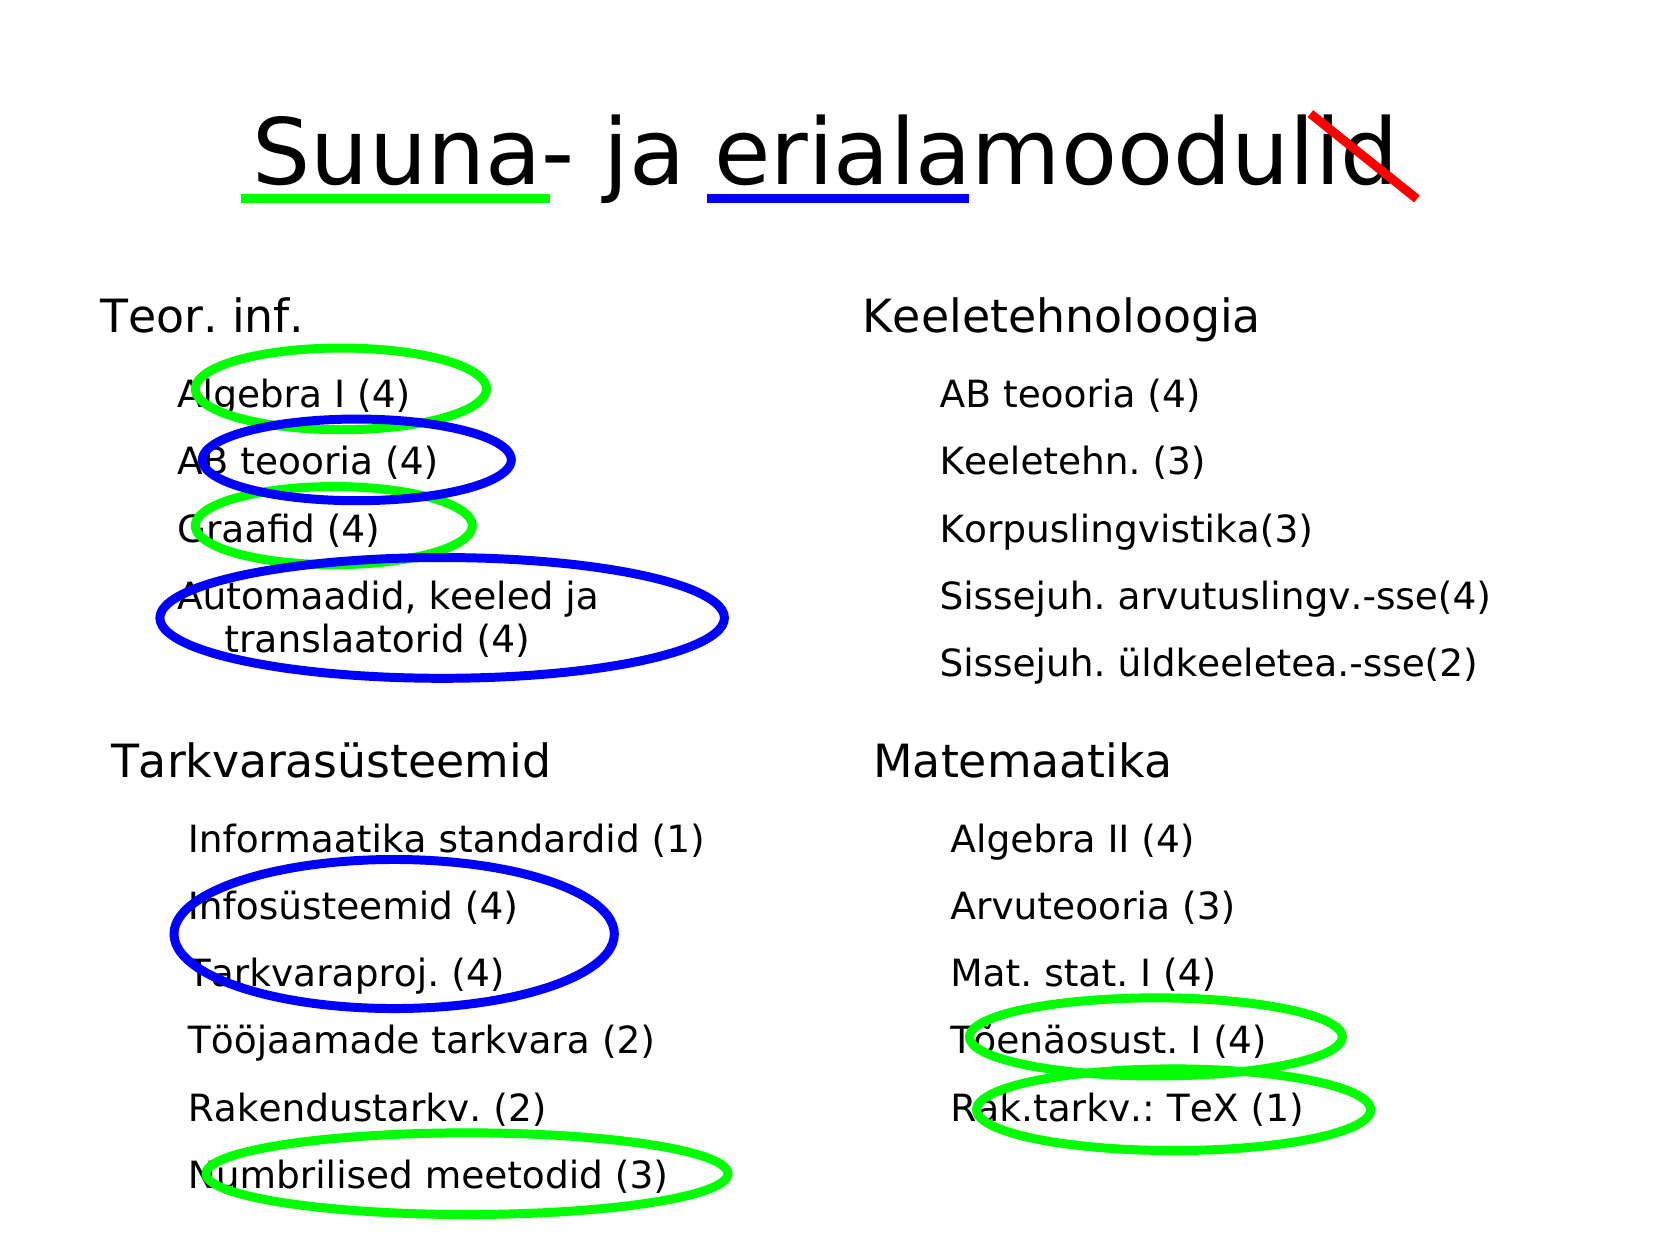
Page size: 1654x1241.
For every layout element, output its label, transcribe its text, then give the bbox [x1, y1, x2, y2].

list Teor. inf. Algebra I (4) AB teooria (4) Graafid (4) Automaadid, keeled ja translaatorid (4) [200, 497, 467, 559]
list Teor. inf. Algebra I (4) AB teooria (4) Graafid (4) Automaadid, keeled ja translaatorid (4) [82, 290, 809, 682]
list Teor. inf. Algebra I (4) AB teooria (4) Graafid (4) Automaadid, keeled ja translaatorid (4) [200, 353, 481, 420]
title Suuna- ja erialamoodulid [82, 49, 1571, 257]
list Tarkvarasüsteemid Informaatika standardid (1) Infosüsteemid (4) Tarkvaraproj. (4) Tööjaamade tarkvara (2) Rakendustarkv. (2) Numbrilised meetodid (3) [93, 734, 820, 1241]
list Matemaatika Algebra II (4) Arvuteooria (3) Mat. stat. I (4) Tõenäosust. I (4) Rak.tarkv.: TeX (1) [855, 734, 1582, 1223]
list Teor. inf. Algebra I (4) AB teooria (4) Graafid (4) Automaadid, keeled ja translaatorid (4) [208, 428, 506, 491]
list Teor. inf. Algebra I (4) AB teooria (4) Graafid (4) Automaadid, keeled ja translaatorid (4) [165, 563, 719, 673]
list Keeletehnoloogia AB teooria (4) Keeletehn. (3) Korpuslingvistika(3) Sissejuh. arvutuslingv.-sse(4) Sissejuh. üldkeeletea.-sse(2) [845, 290, 1572, 704]
